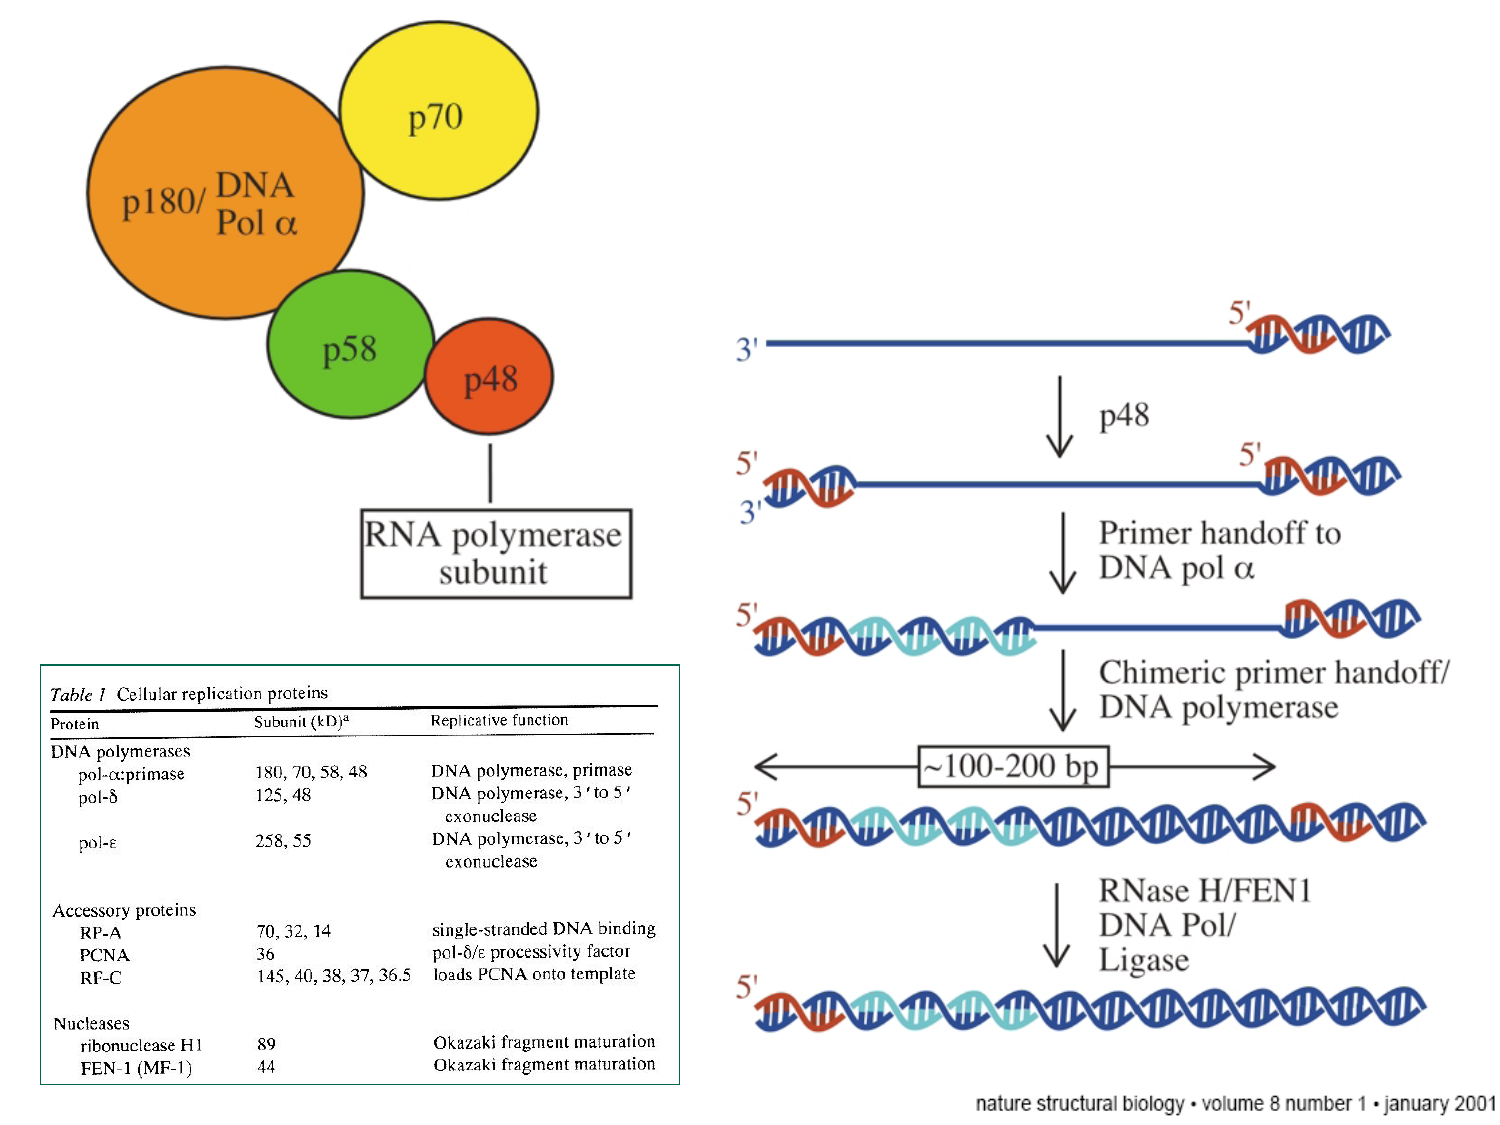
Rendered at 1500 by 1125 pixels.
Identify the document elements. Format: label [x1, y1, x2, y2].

picture [41, 665, 679, 1084]
picture [968, 1087, 1500, 1122]
picture [41, 19, 644, 611]
picture [714, 290, 1461, 1047]
